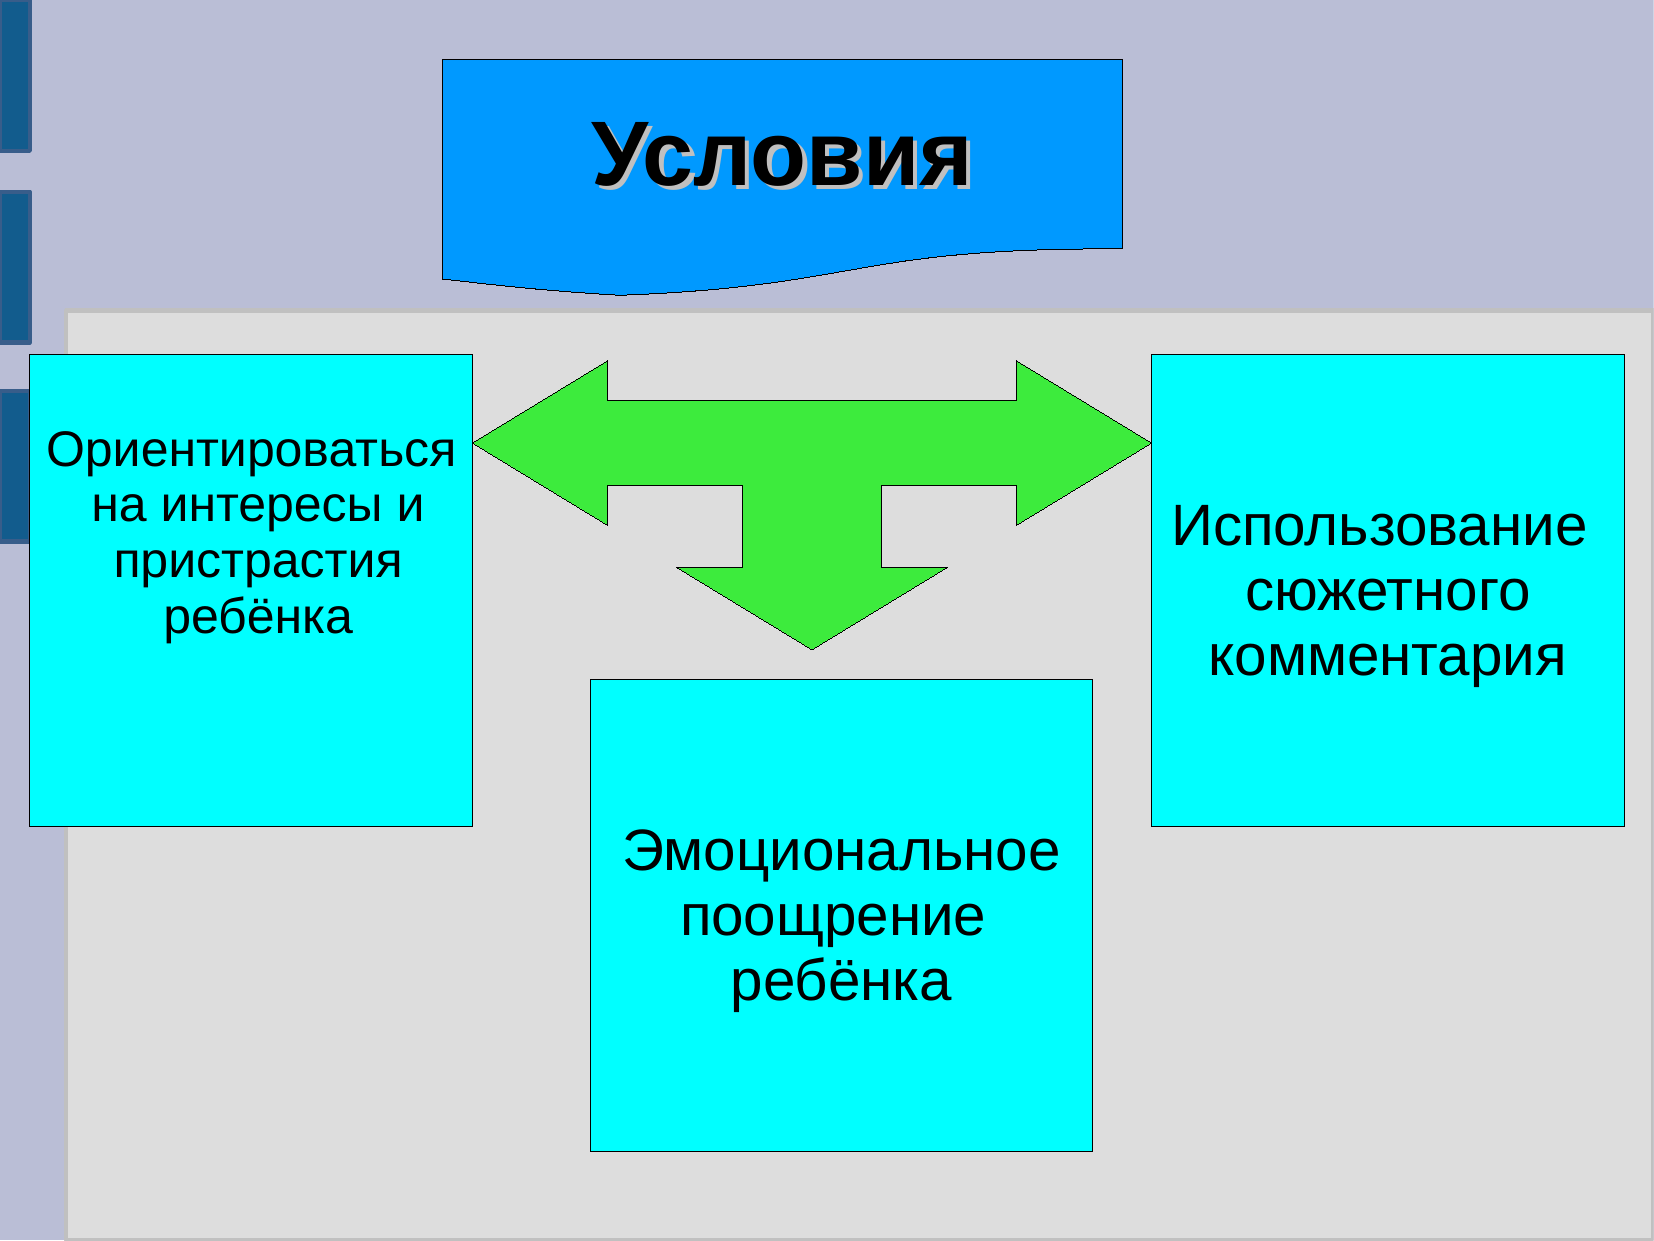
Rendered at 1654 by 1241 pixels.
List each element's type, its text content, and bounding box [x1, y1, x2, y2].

text_box [29, 354, 473, 413]
text_box [487, 360, 1151, 650]
text_box Эмоциональное поощрение ребёнка [590, 679, 1093, 1152]
text_box [29, 652, 473, 827]
text_box Использование сюжетного комментария [1151, 354, 1625, 827]
text_box Ориентироваться на интересы и пристрастия ребёнка [29, 413, 487, 652]
text_box Условия [442, 59, 1123, 296]
